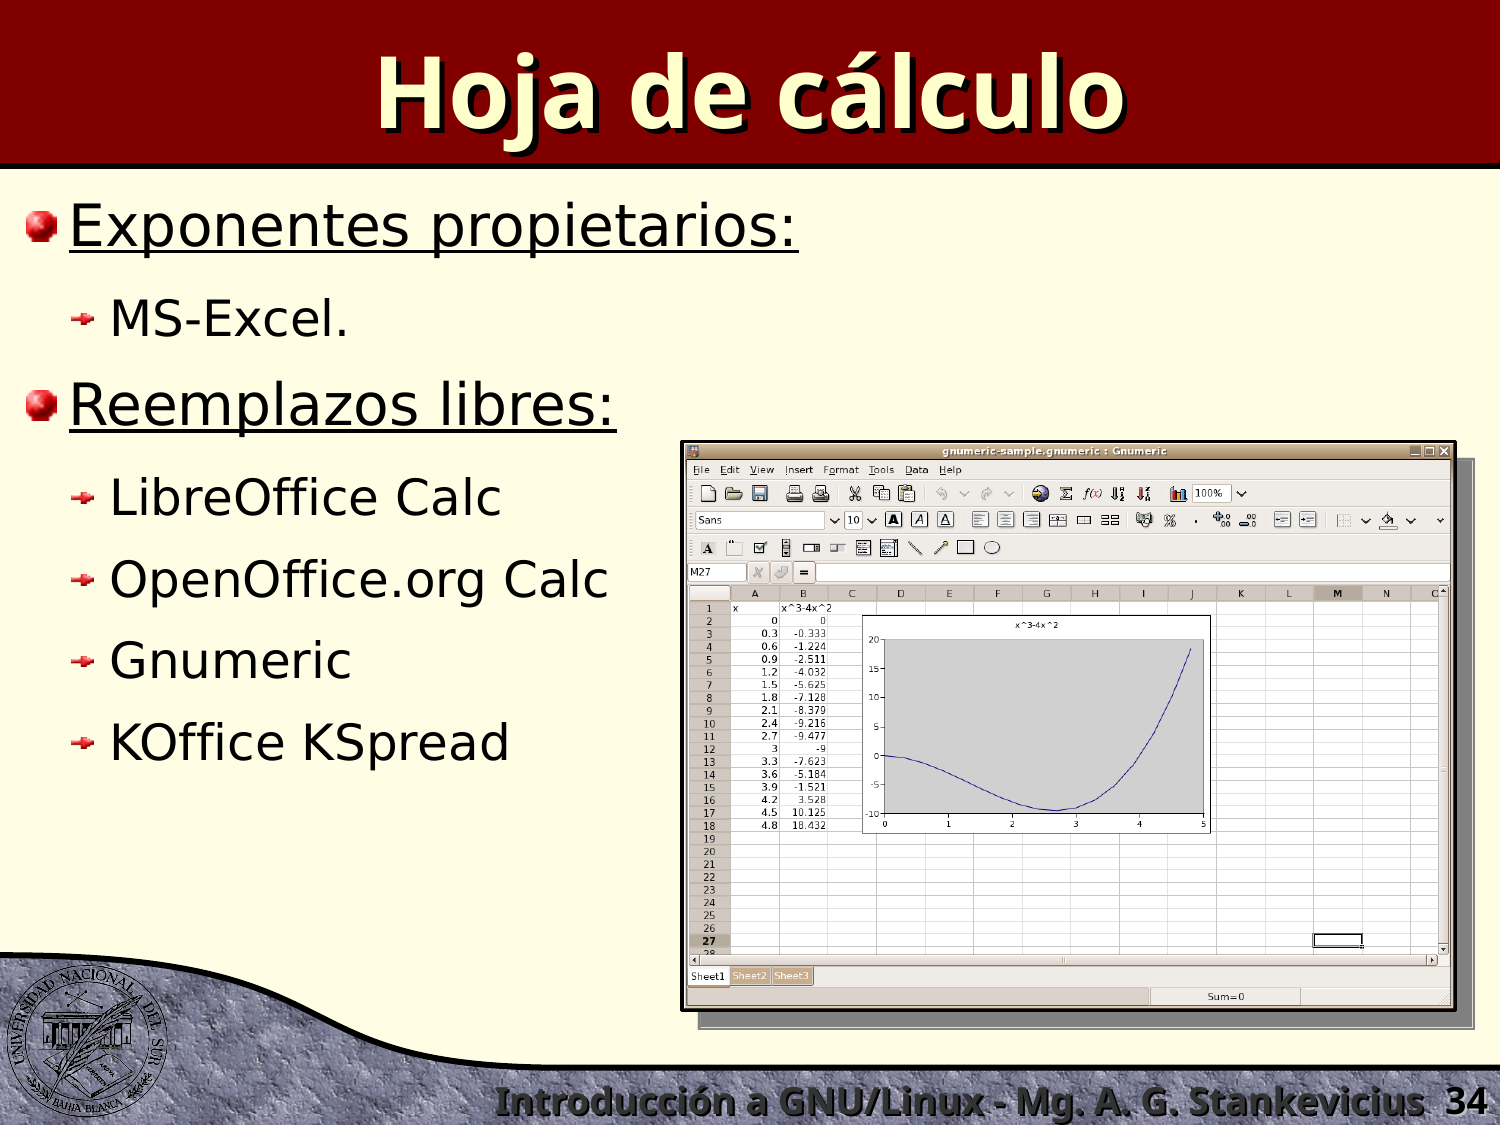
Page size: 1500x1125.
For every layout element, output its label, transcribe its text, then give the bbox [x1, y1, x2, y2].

picture [683, 442, 1454, 1009]
picture [0, 956, 1500, 1125]
picture [1059, 1100, 1065, 1110]
title Hoja de cálculo [15, 12, 1485, 153]
list Exponentes propietarios: MS-Excel. Reemplazos libres: LibreOffice Calc OpenOffice.org Calc Gnumeric KOffice KSpread [11, 192, 1486, 935]
